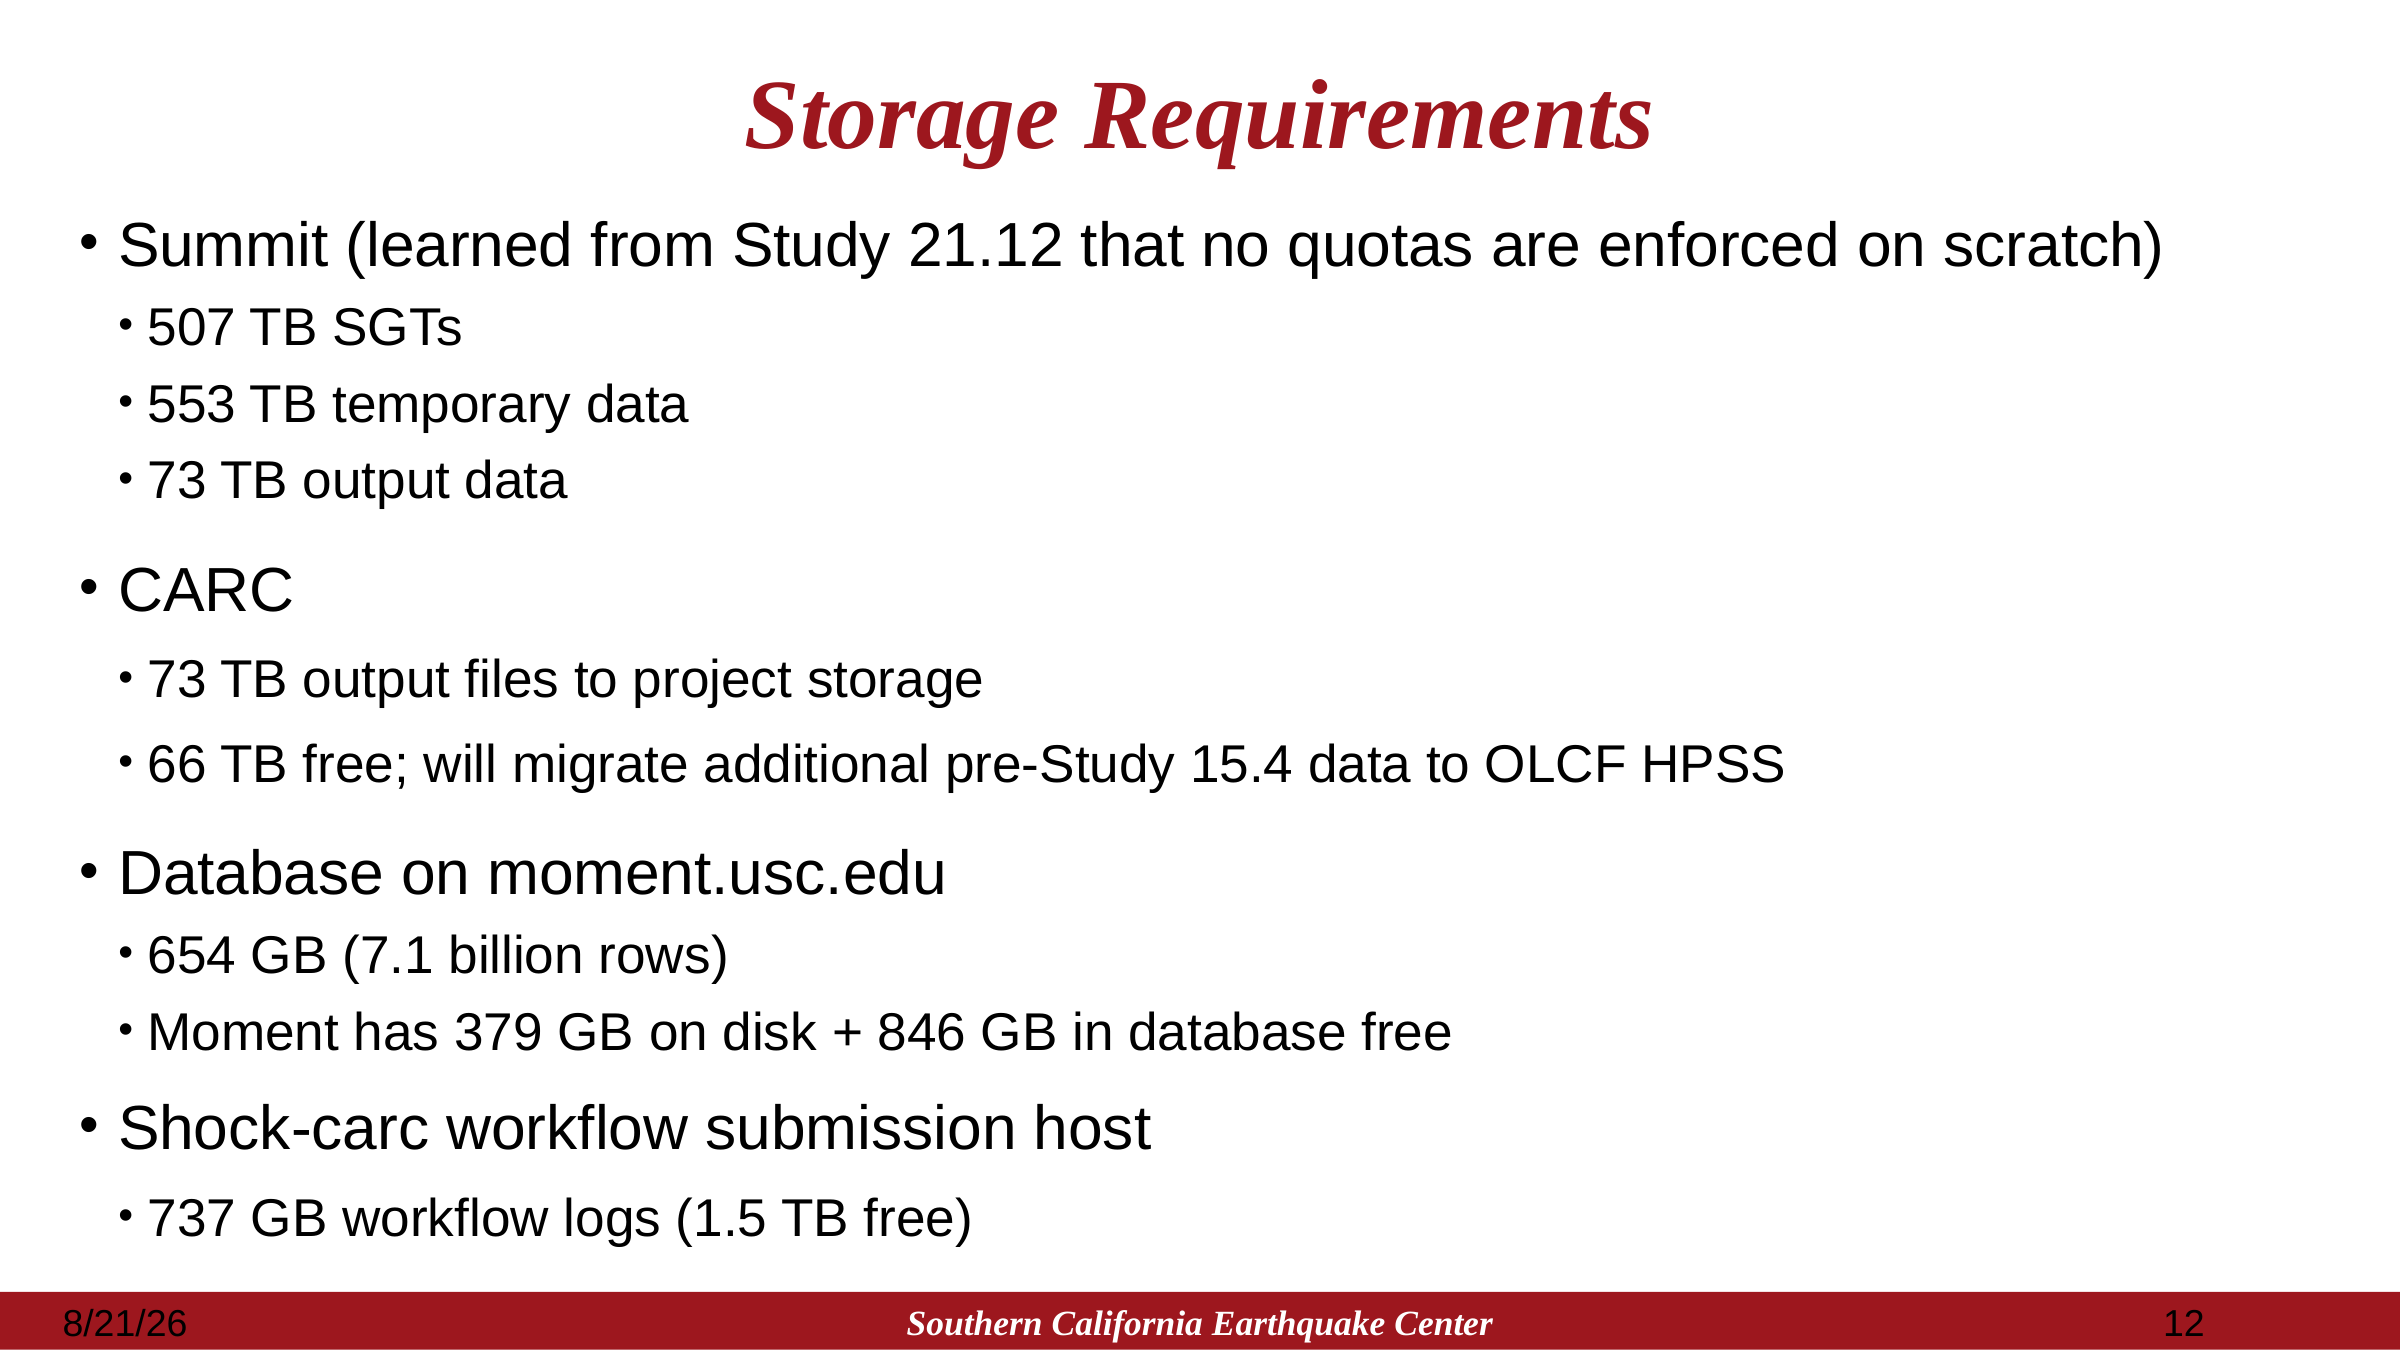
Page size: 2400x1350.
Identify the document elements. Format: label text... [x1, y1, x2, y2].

text_box Summit (learned from Study 21.12 that no quotas are enforced on scratch) 507 TB SGTs 553 TB temporary data 73 TB output data CARC 73 TB output files to project storage 66 TB free; will migrate additional pre-Study 15.4 data to OLCF HPSS Database on moment.usc.edu 654 GB (7.1 billion rows) Moment has 379 GB on disk + 846 GB in database free Shock-carc workflow submission host 737 GB workflow logs (1.5 TB free) [59, 195, 2341, 1260]
text_box <number> [2145, 1303, 2371, 1339]
text_box Southern California Earthquake Center [794, 1285, 1605, 1350]
text_box Storage Requirements [59, 53, 2341, 180]
text_box 04/11/2023 [44, 1303, 320, 1339]
